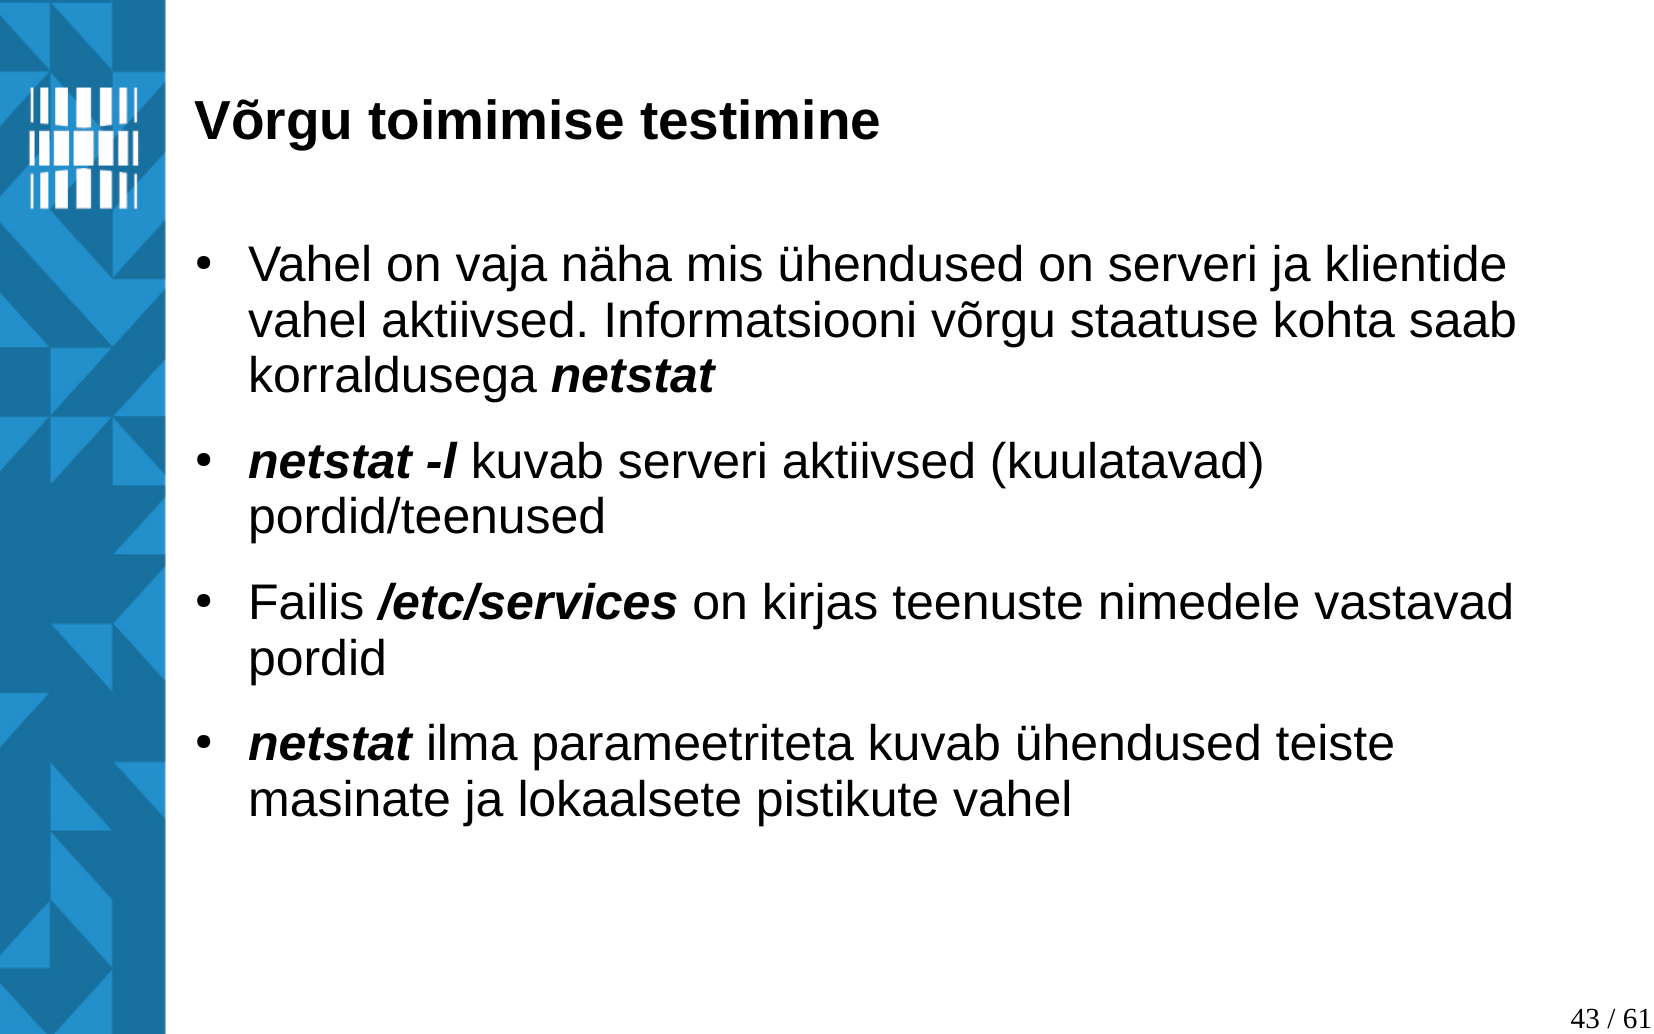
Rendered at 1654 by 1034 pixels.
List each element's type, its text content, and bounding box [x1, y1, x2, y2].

list Vahel on vaja näha mis ühendused on serveri ja klientide vahel aktiivsed. Informatsiooni võrgu staatuse kohta saab korraldusega netstat netstat -l kuvab serveri aktiivsed (kuulatavad) pordid/teenused Failis /etc/services on kirjas teenuste nimedele vastavad pordid netstat ilma parameetriteta kuvab ühendused teiste masinate ja lokaalsete pistikute vahel [177, 236, 1595, 827]
title Võrgu toimimise testimine [194, 34, 1613, 207]
